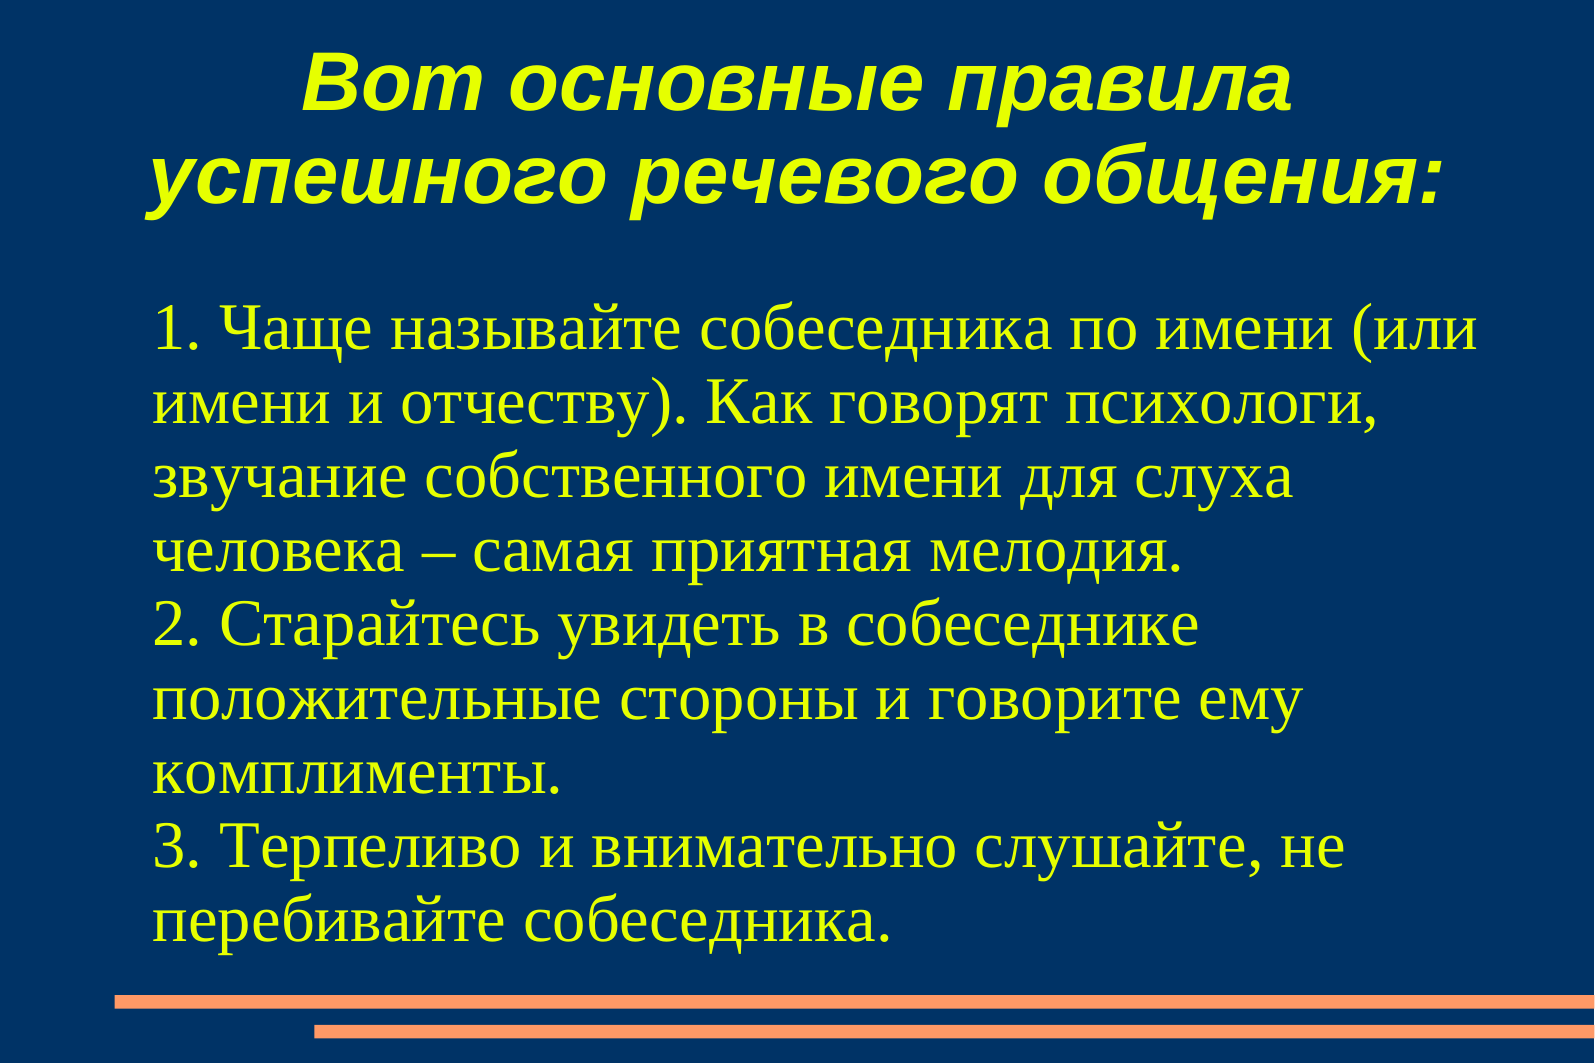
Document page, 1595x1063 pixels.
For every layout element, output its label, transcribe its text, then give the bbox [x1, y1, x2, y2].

title Вот основные правила успешного речевого общения: [117, 35, 1479, 222]
subtitle 1. Чаще называйте собеседника по имени (или имени и отчеству). Как говорят психологи, звучание собственного имени для слуха человека – самая приятная мелодия. 2. Старайтесь увидеть в собеседнике положительные стороны и говорите ему комплименты. 3. Терпеливо и внимательно слушайте, не перебивайте собеседника. [117, 276, 1505, 971]
